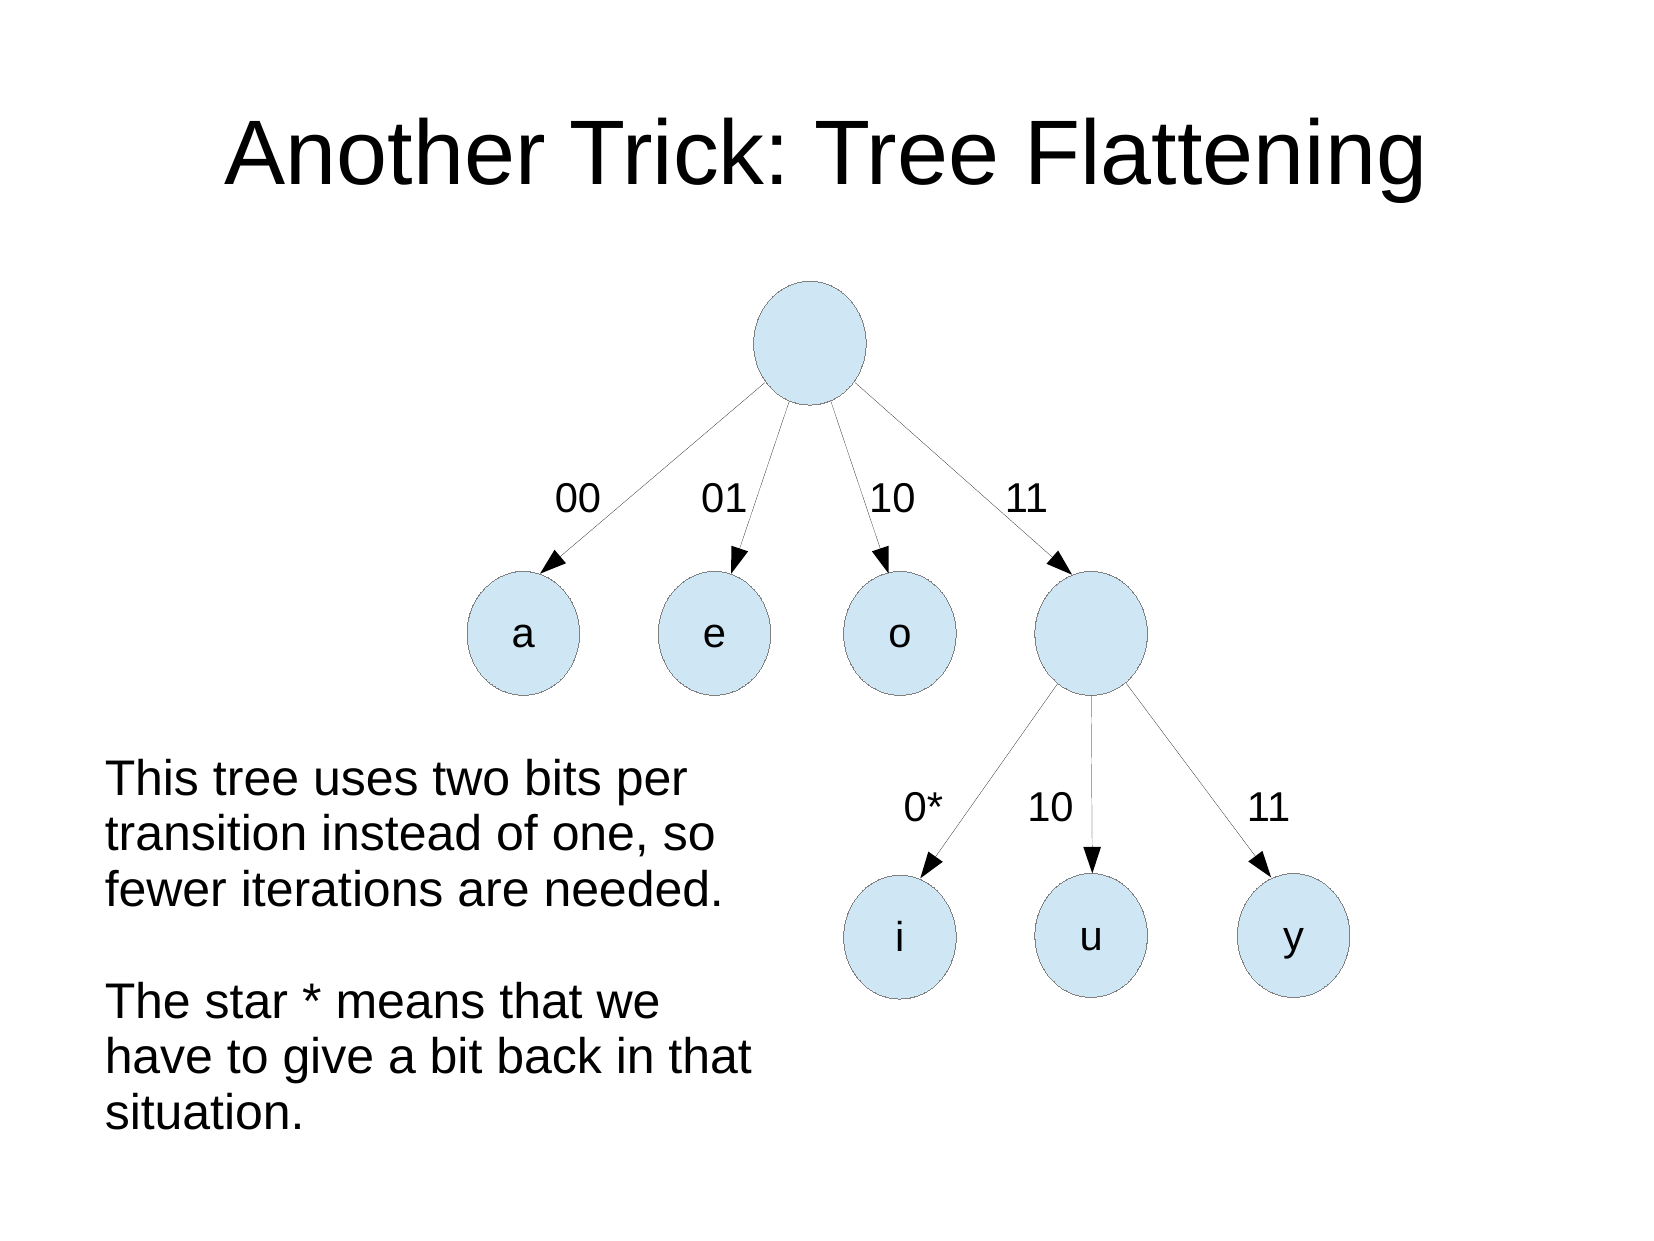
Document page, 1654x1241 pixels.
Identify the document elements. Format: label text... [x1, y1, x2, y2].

title Another Trick: Tree Flattening [82, 49, 1571, 257]
text_box 10 [854, 467, 931, 529]
text_box [1034, 571, 1148, 696]
text_box 11 [1232, 776, 1306, 838]
text_box 01 [686, 467, 763, 529]
text_box o [843, 571, 957, 696]
text_box 11 [990, 467, 1063, 529]
text_box u [1034, 873, 1148, 998]
text_box y [1237, 873, 1350, 998]
text_box i [843, 875, 957, 1000]
text_box 10 [1012, 776, 1089, 838]
text_box a [467, 571, 580, 696]
text_box [753, 281, 867, 406]
text_box 0* [888, 776, 958, 838]
text_box 00 [540, 467, 616, 529]
text_box e [658, 571, 771, 696]
text_box This tree uses two bits per transition instead of one, so fewer iterations are needed. The star * means that we have to give a bit back in that situation. [90, 742, 777, 1148]
